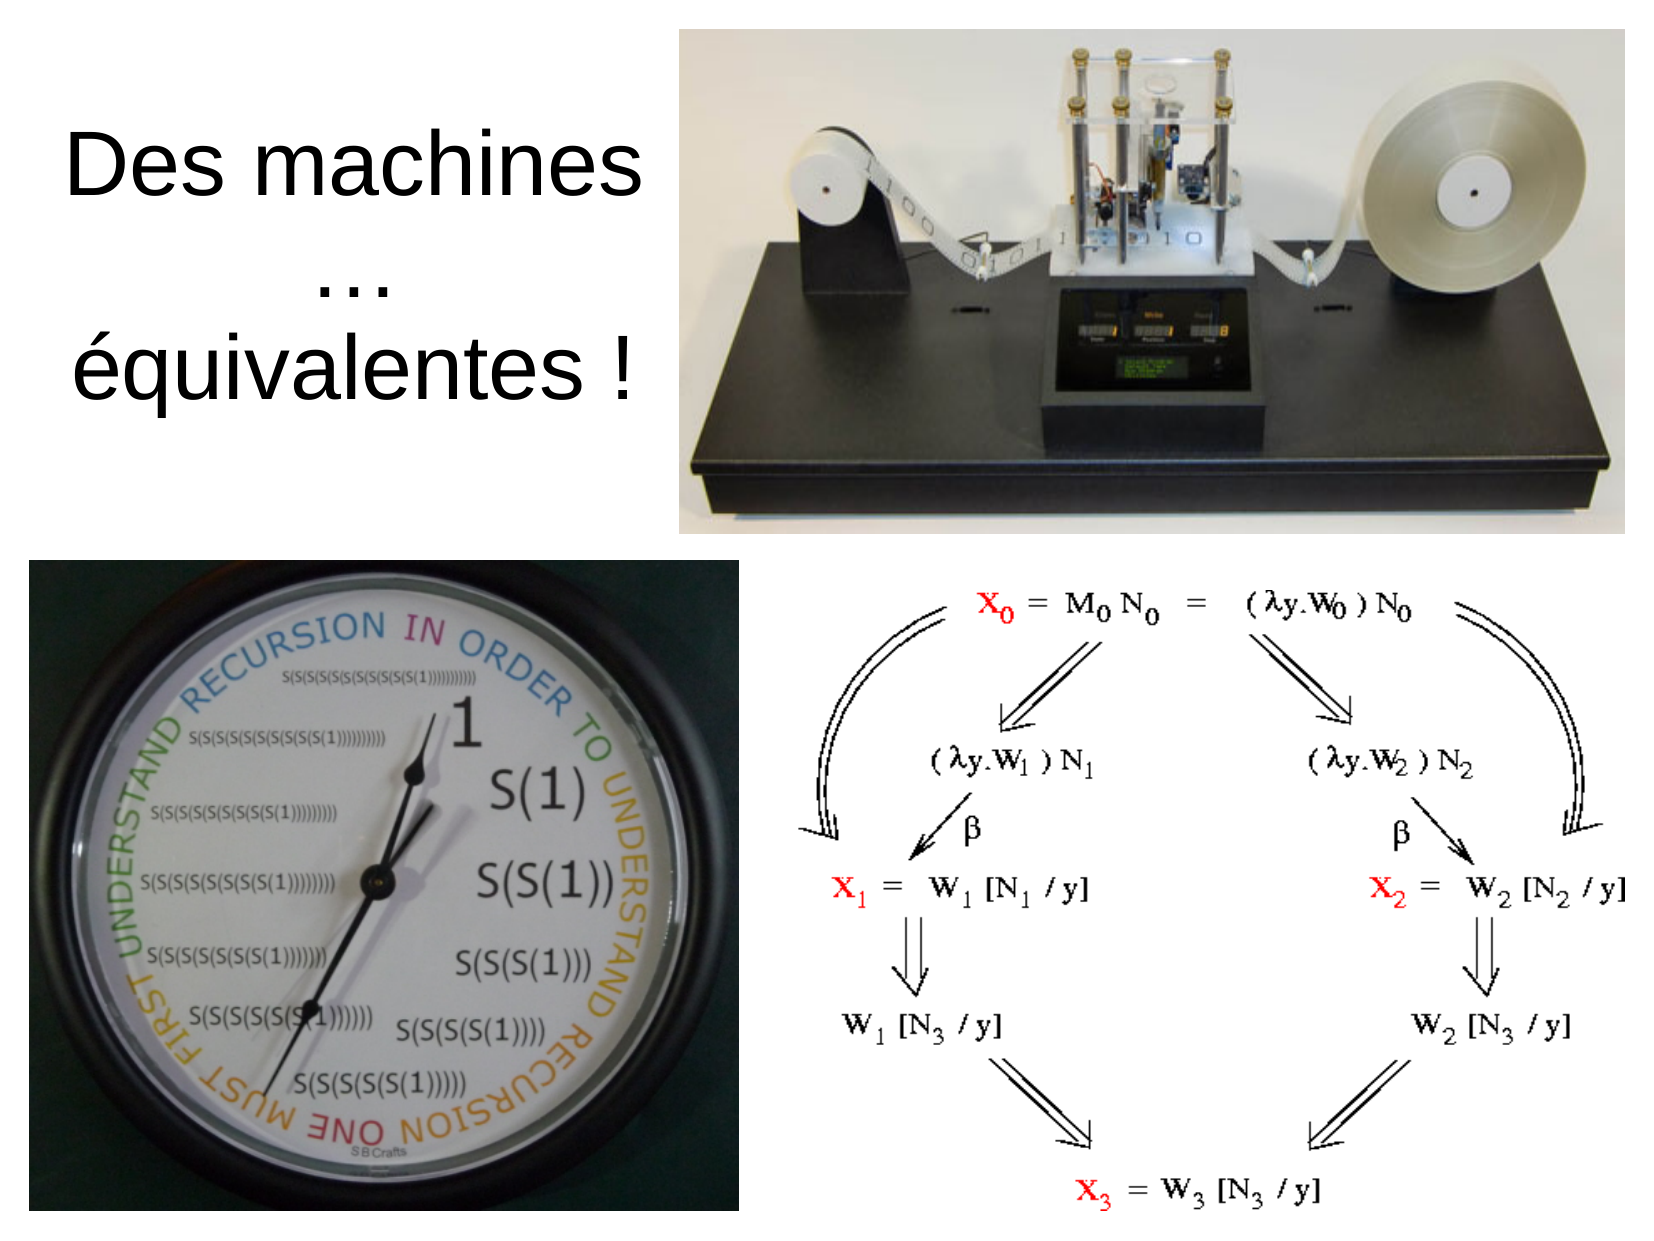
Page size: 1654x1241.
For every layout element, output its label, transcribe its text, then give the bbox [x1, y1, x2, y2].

picture [797, 590, 1625, 1211]
title Des machines … équivalentes ! [59, 29, 650, 502]
picture [29, 560, 739, 1211]
picture [679, 29, 1625, 534]
